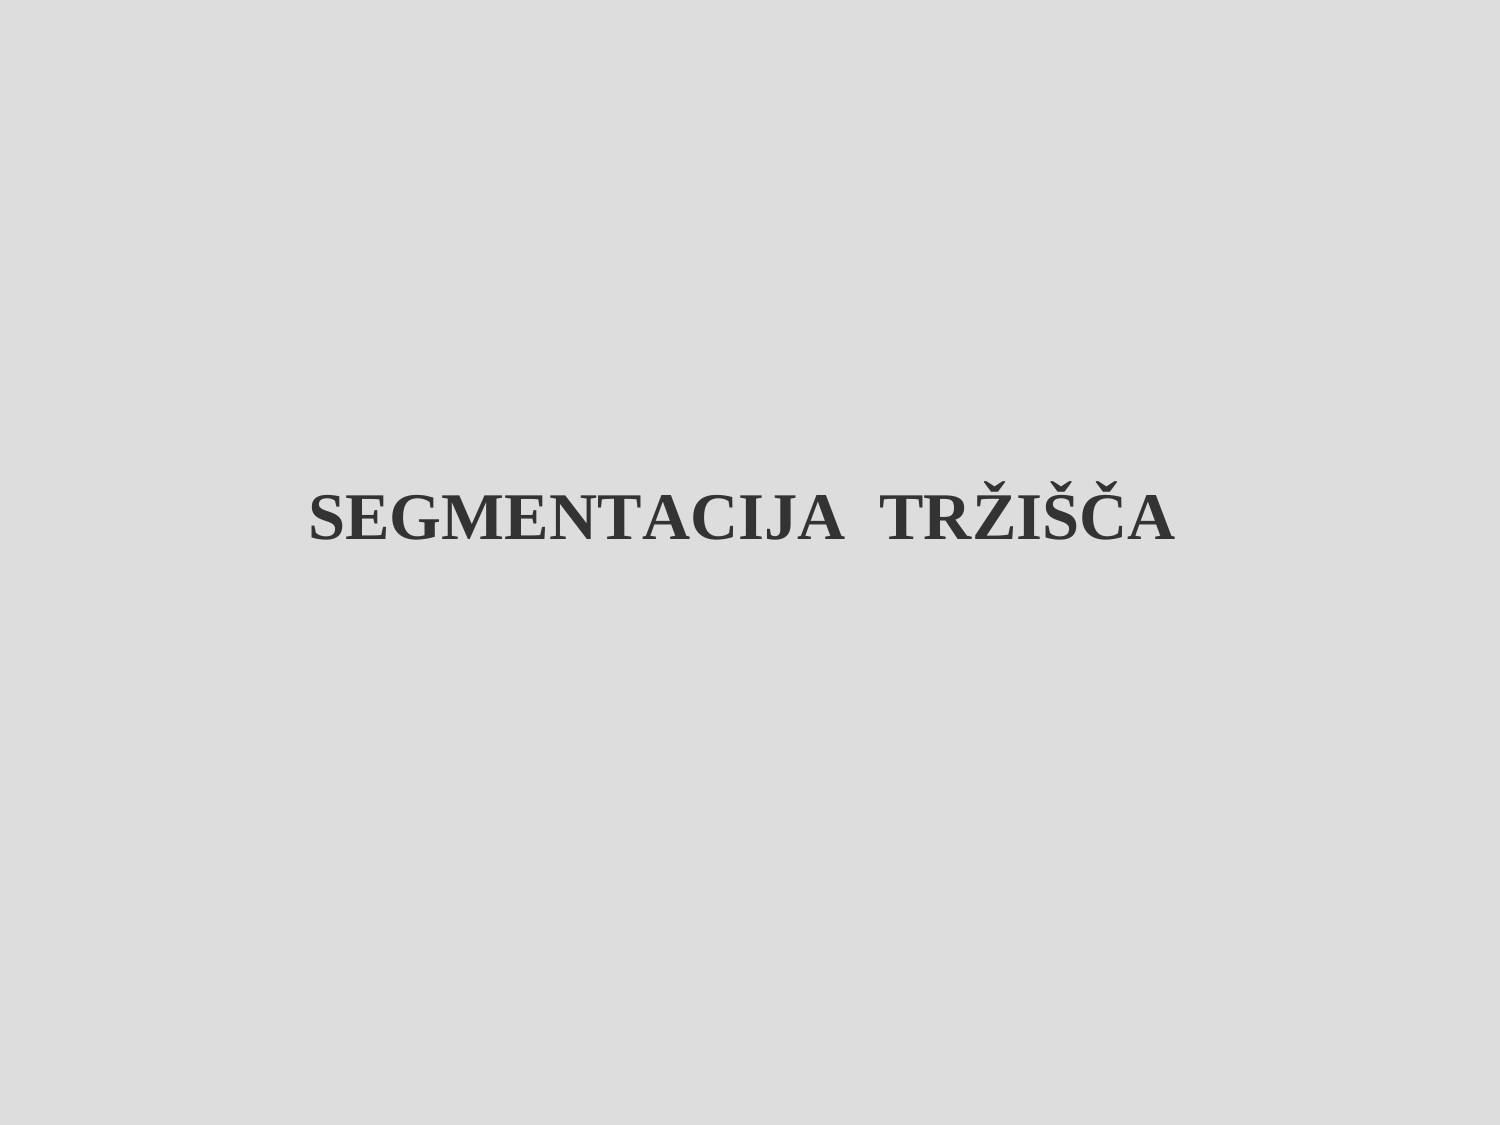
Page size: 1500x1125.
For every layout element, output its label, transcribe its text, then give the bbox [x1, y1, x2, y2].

text_box SEGMENTACIJA TRŽIŠČA [112, 224, 1388, 877]
